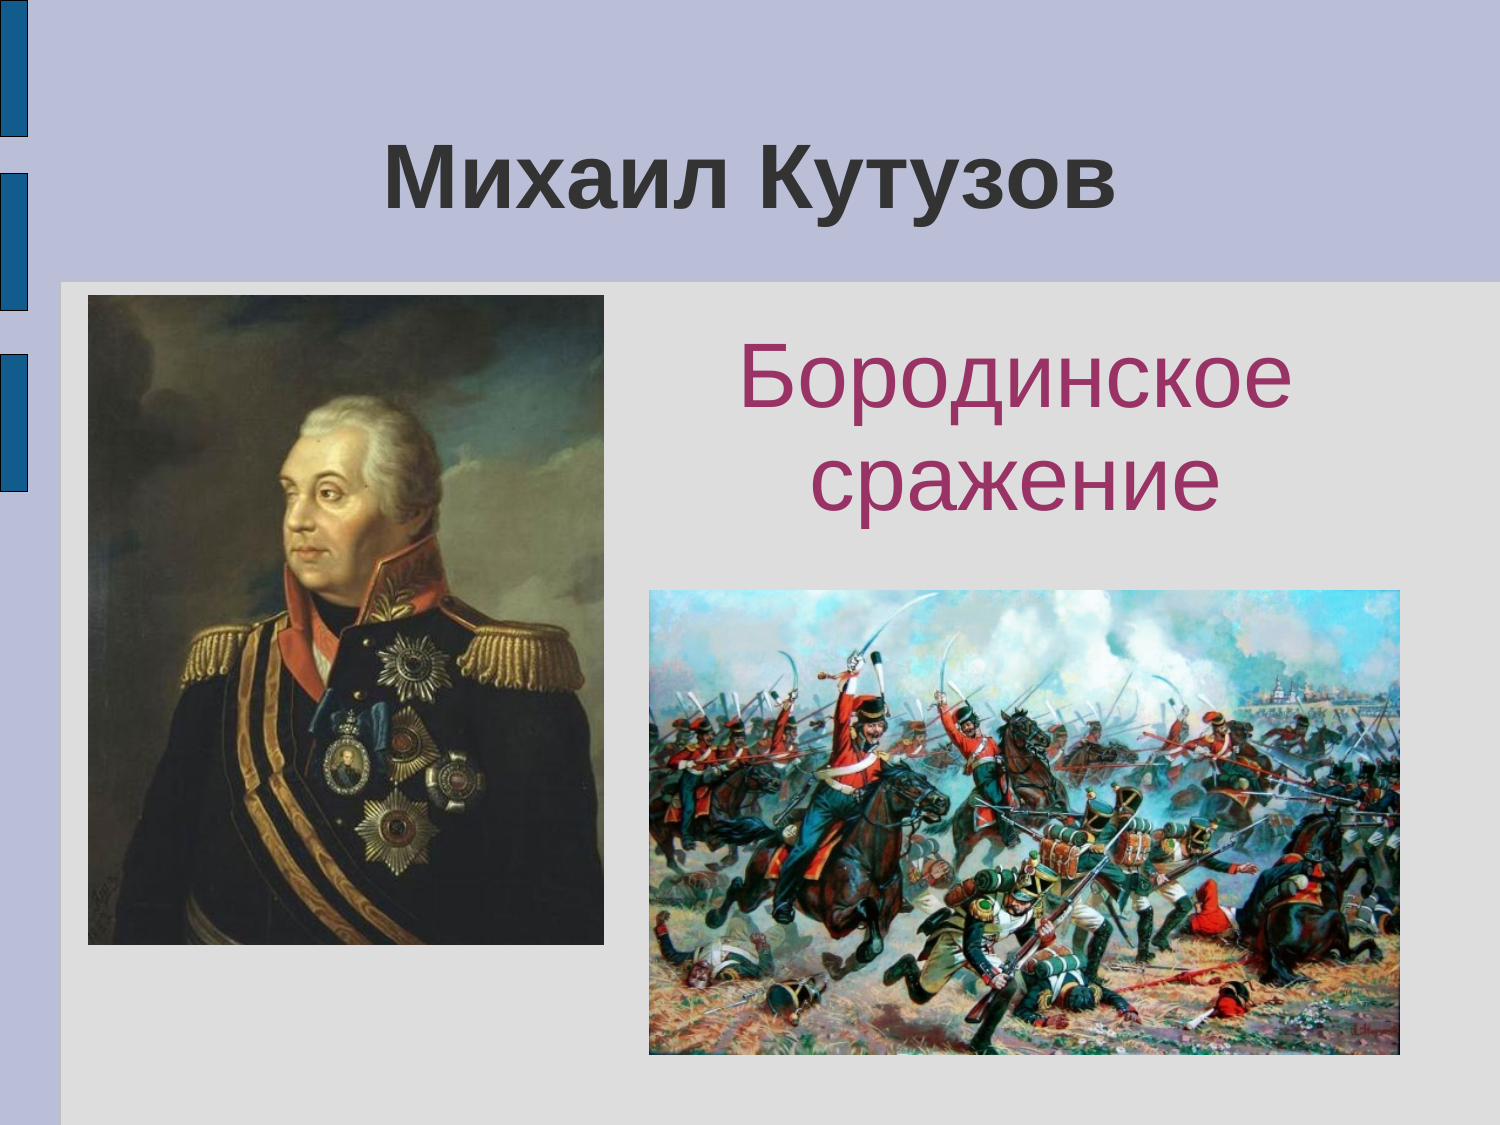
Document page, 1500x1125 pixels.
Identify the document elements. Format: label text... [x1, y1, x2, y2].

picture [88, 295, 604, 945]
list Бородинское сражение [703, 324, 1329, 590]
picture [649, 590, 1400, 1055]
title Михаил Кутузов [110, 82, 1392, 271]
